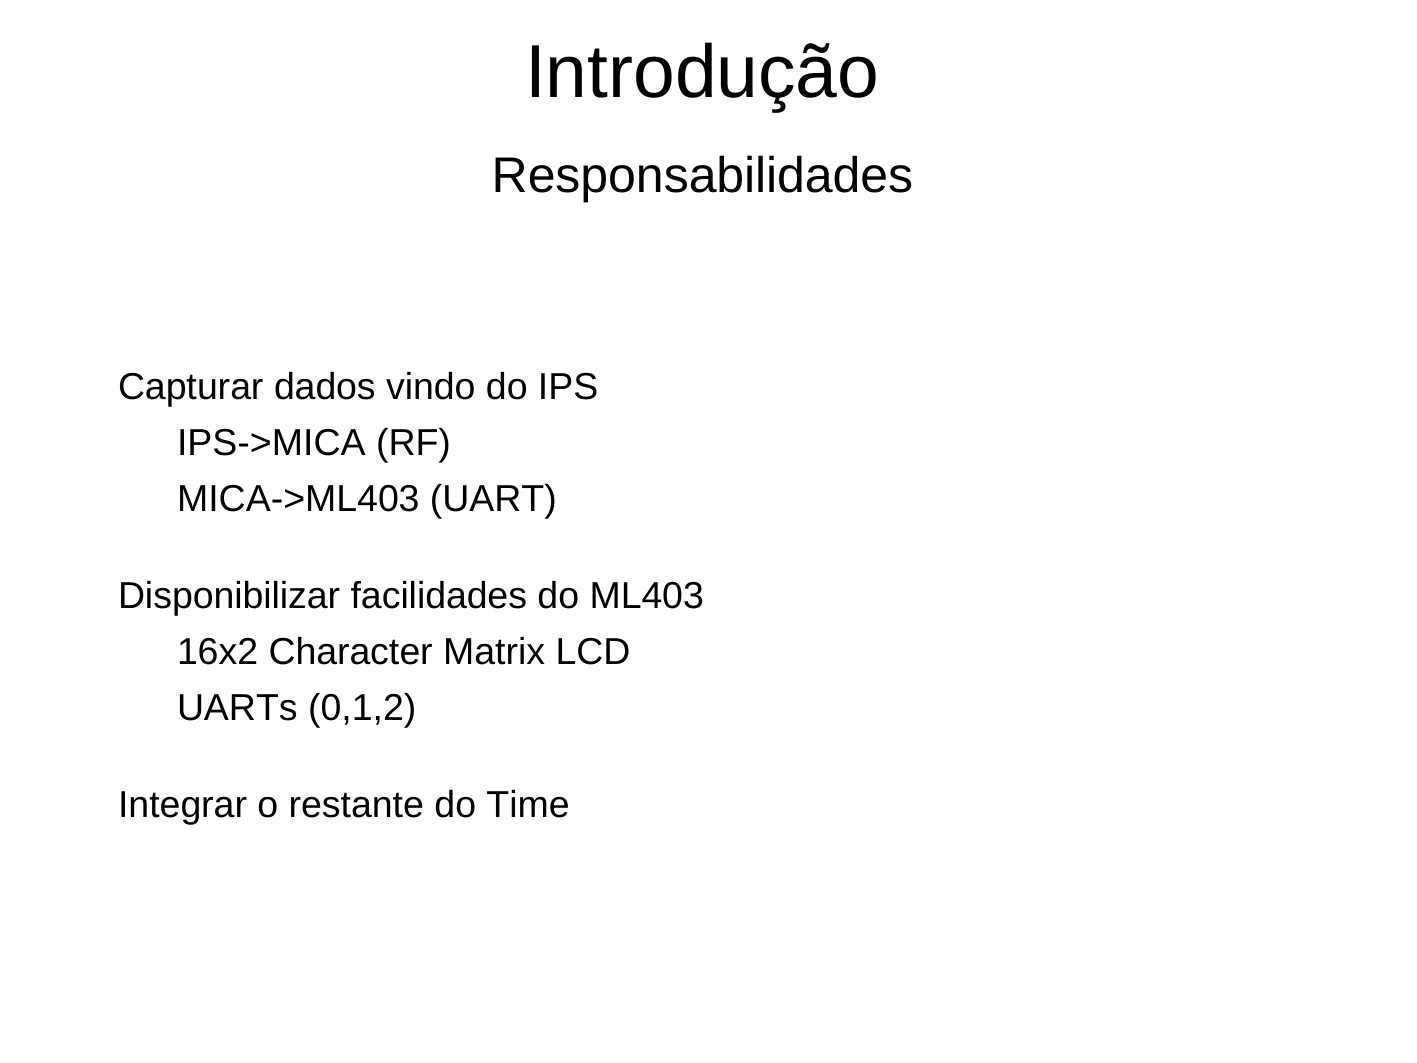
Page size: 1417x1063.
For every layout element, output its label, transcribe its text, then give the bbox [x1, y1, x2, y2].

text_box Capturar dados vindo do IPS IPS->MICA (RF) MICA->ML403 (UART) Disponibilizar facilidades do ML403 16x2 Character Matrix LCD UARTs (0,1,2) Integrar o restante do Time [118, 354, 1359, 997]
text_box Responsabilidades [59, 147, 1359, 224]
text_box Introdução [59, 29, 1359, 143]
